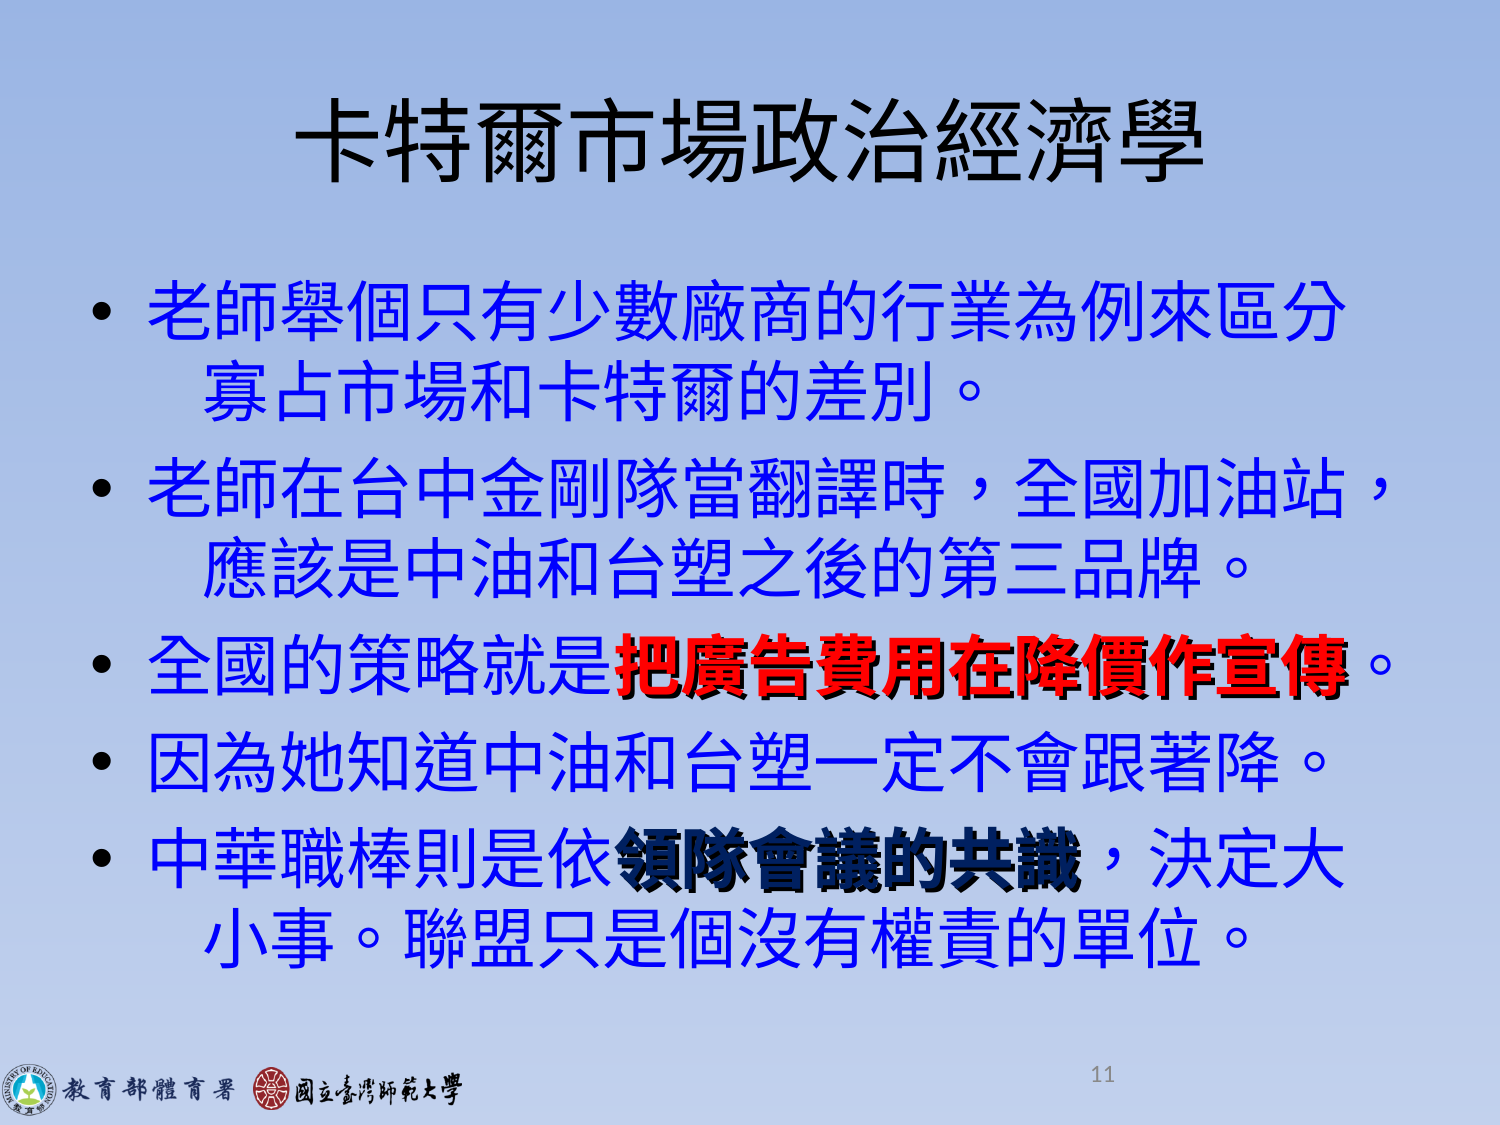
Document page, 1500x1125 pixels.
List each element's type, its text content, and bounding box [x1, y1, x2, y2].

title 卡特爾市場政治經濟學 [75, 45, 1426, 233]
list 老師舉個只有少數廠商的行業為例來區分寡占市場和卡特爾的差別。 老師在台中金剛隊當翻譯時，全國加油站，應該是中油和台塑之後的第三品牌。 全國的策略就是把廣告費用在降價作宣傳。 因為她知道中油和台塑一定不會跟著降。 中華職棒則是依領隊會議的共識，決定大小事。聯盟只是個沒有權責的單位。 [75, 262, 1426, 1005]
text_box [1074, 1042, 1426, 1103]
